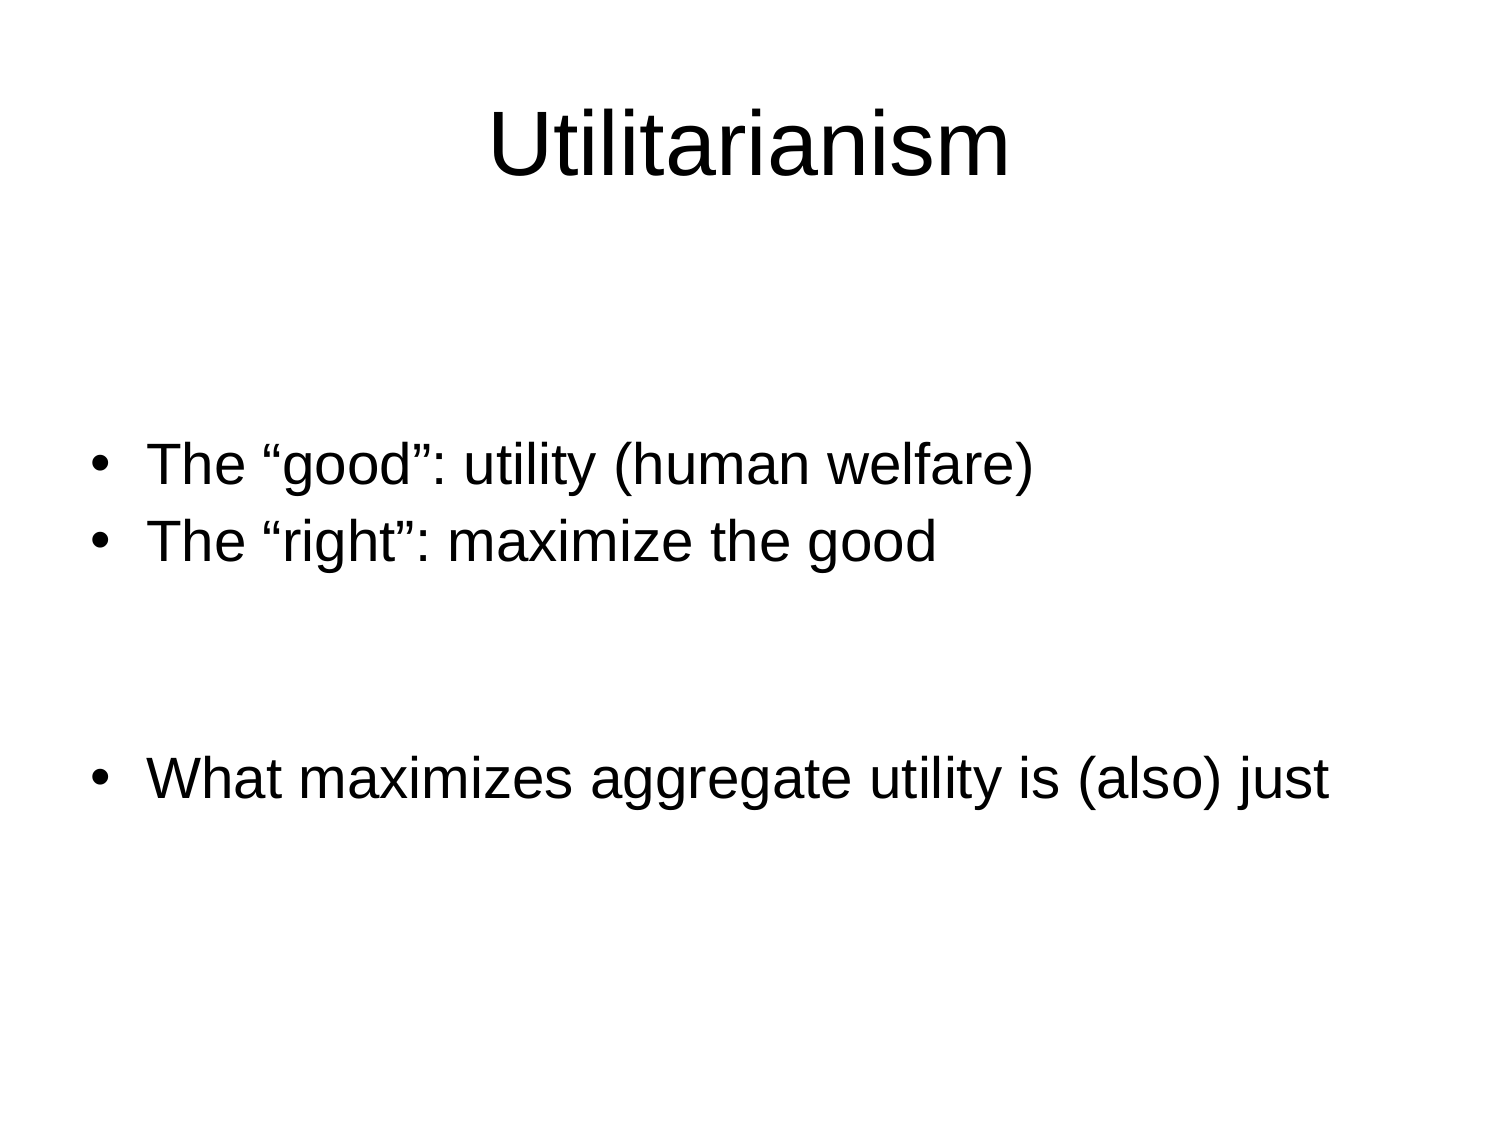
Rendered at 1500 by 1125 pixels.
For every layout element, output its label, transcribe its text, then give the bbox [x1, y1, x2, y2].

list The “good”: utility (human welfare) The “right”: maximize the good What maximizes aggregate utility is (also) just [75, 262, 1426, 1006]
title Utilitarianism [75, 45, 1426, 233]
